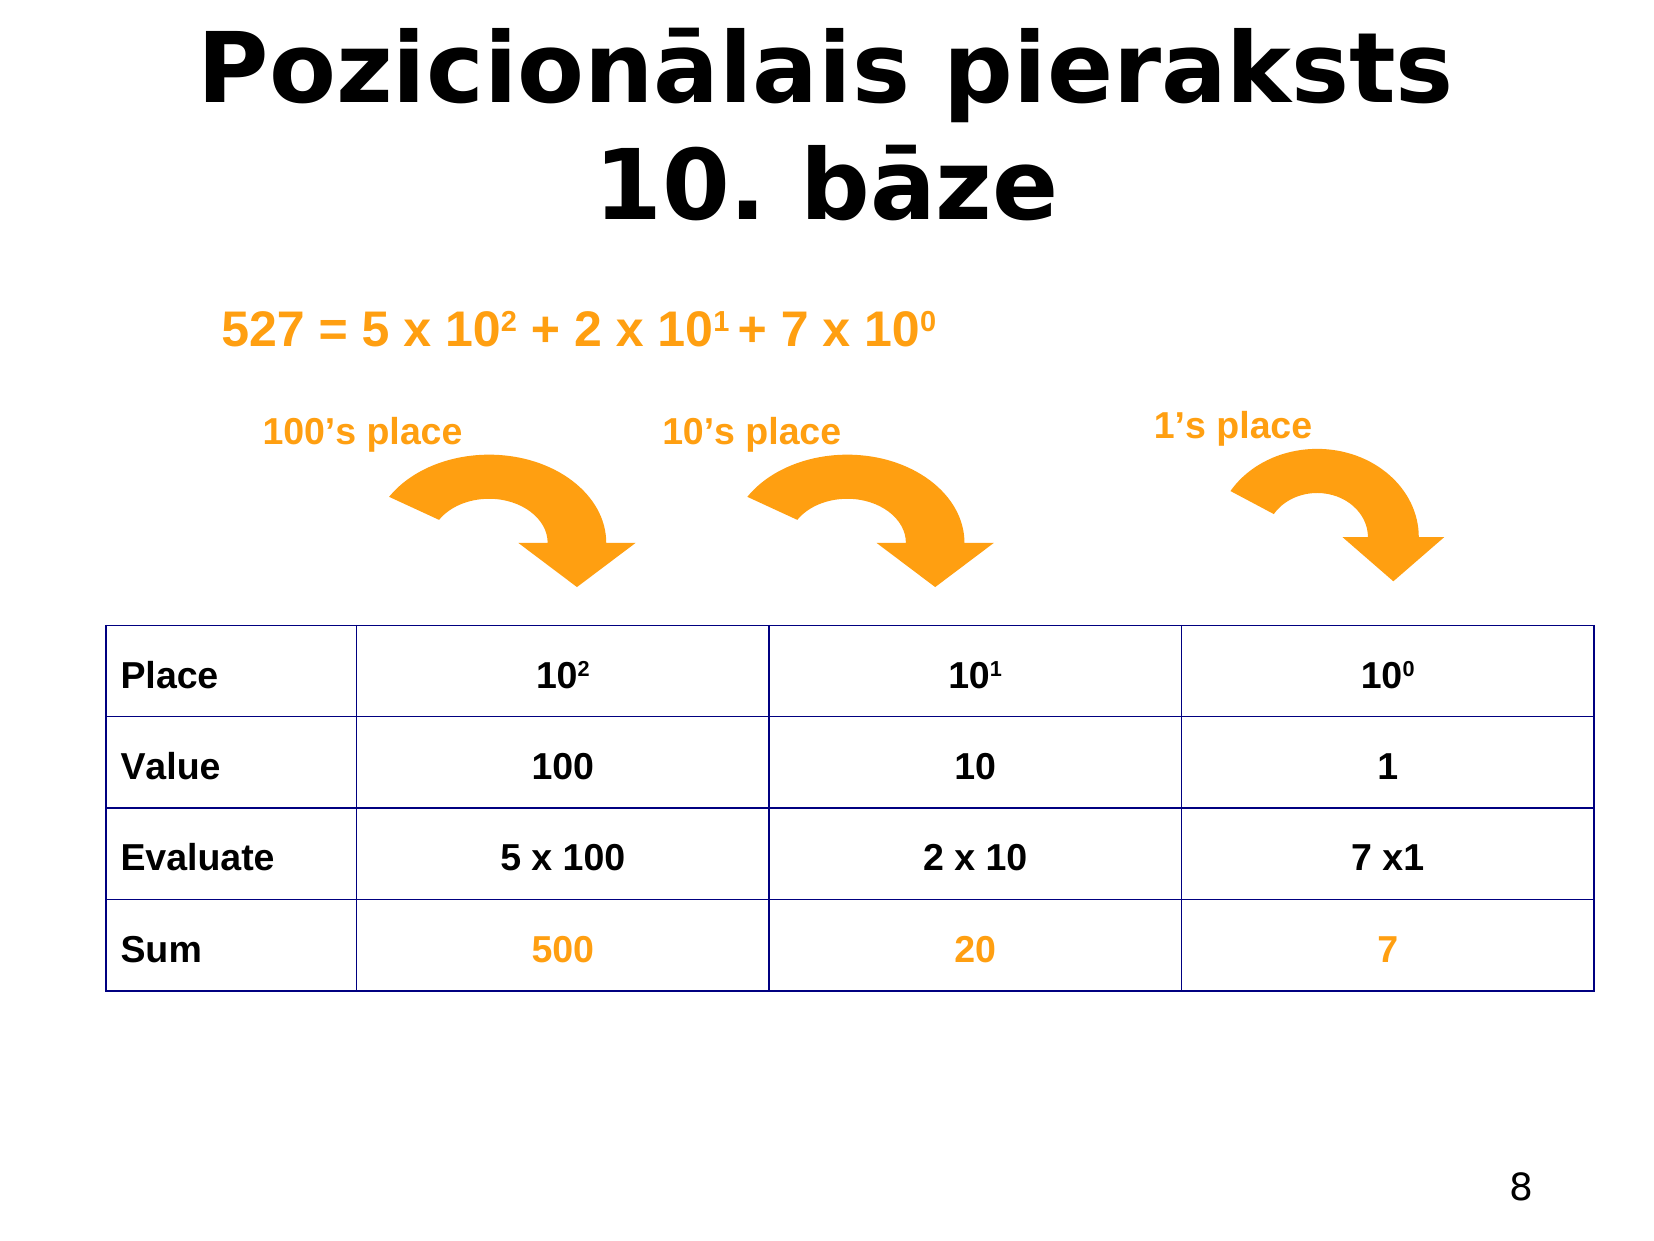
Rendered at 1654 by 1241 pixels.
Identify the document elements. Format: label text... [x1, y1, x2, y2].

text_box [1230, 455, 1445, 582]
text_box 1’s place [1139, 393, 1356, 455]
table_cell 20 [770, 900, 1181, 990]
table_header Place [107, 626, 356, 716]
table_cell 1 [1182, 717, 1593, 807]
table_cell 7 [1182, 900, 1593, 990]
table_cell 100 [357, 717, 768, 807]
table_header 101 [770, 626, 1181, 716]
table_header 102 [357, 626, 768, 716]
table_cell 5 x 100 [357, 809, 768, 899]
text_box [747, 458, 994, 588]
table_cell 7 x1 [1182, 809, 1593, 899]
table_cell 10 [770, 717, 1181, 807]
table_cell Evaluate [107, 809, 356, 899]
title Pozicionālais pieraksts 10. bāze [82, 49, 1571, 195]
table_cell 500 [357, 900, 768, 990]
table_cell 2 x 10 [770, 809, 1181, 899]
text_box 527 = 5 x 102 + 2 x 101 + 7 x 100 [206, 289, 1130, 365]
table_header 100 [1182, 626, 1593, 716]
table_cell Value [107, 717, 356, 807]
table_cell Sum [107, 900, 356, 990]
text_box 10’s place [647, 399, 882, 460]
text_box [389, 458, 636, 588]
text_box 100’s place [247, 399, 524, 460]
